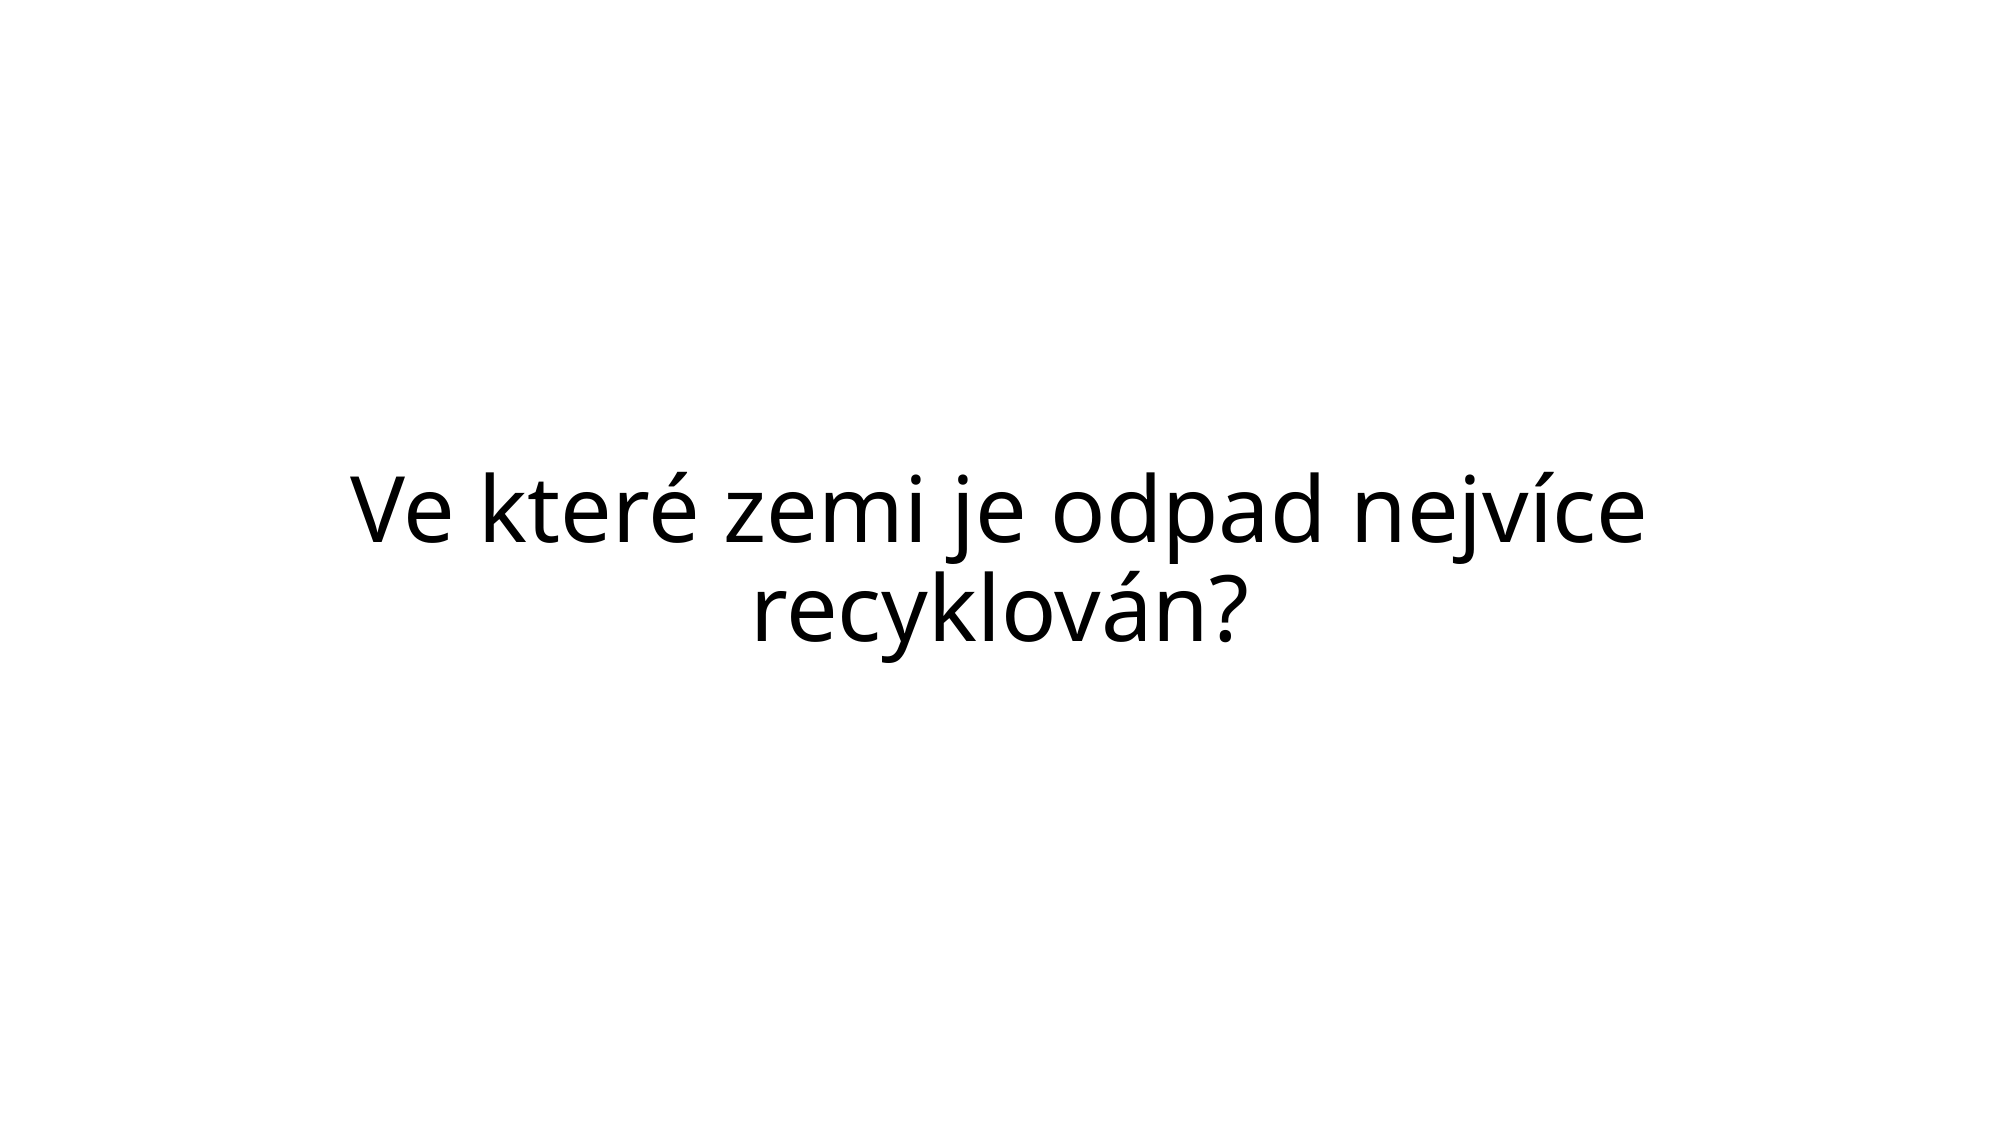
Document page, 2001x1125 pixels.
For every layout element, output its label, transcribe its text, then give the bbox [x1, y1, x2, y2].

title Ve které zemi je odpad nejvíce recyklován? [137, 453, 1863, 672]
